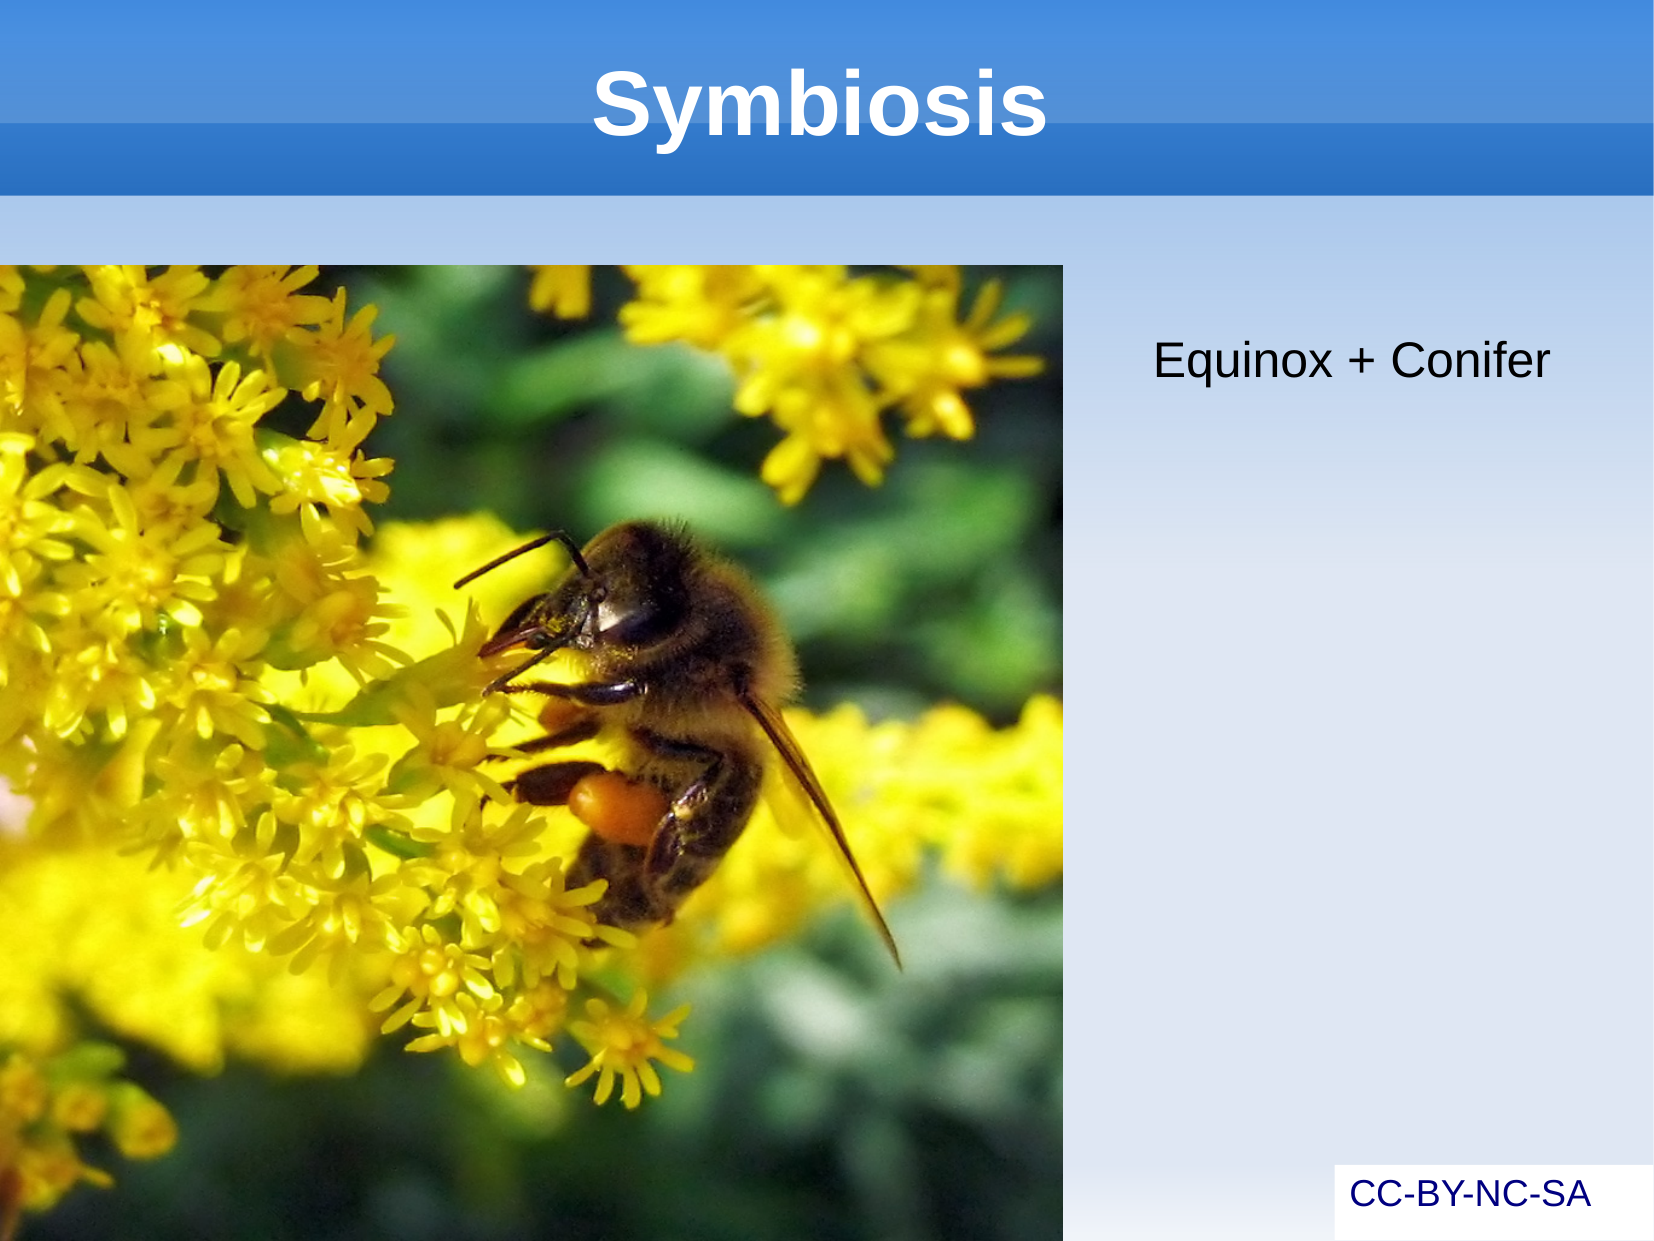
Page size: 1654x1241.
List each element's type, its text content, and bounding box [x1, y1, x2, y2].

title Symbiosis [76, 0, 1565, 208]
text_box Equinox + Conifer [1138, 324, 1565, 402]
picture [0, 0, 1654, 1241]
text_box CC-BY-NC-SA [1334, 1164, 1654, 1241]
